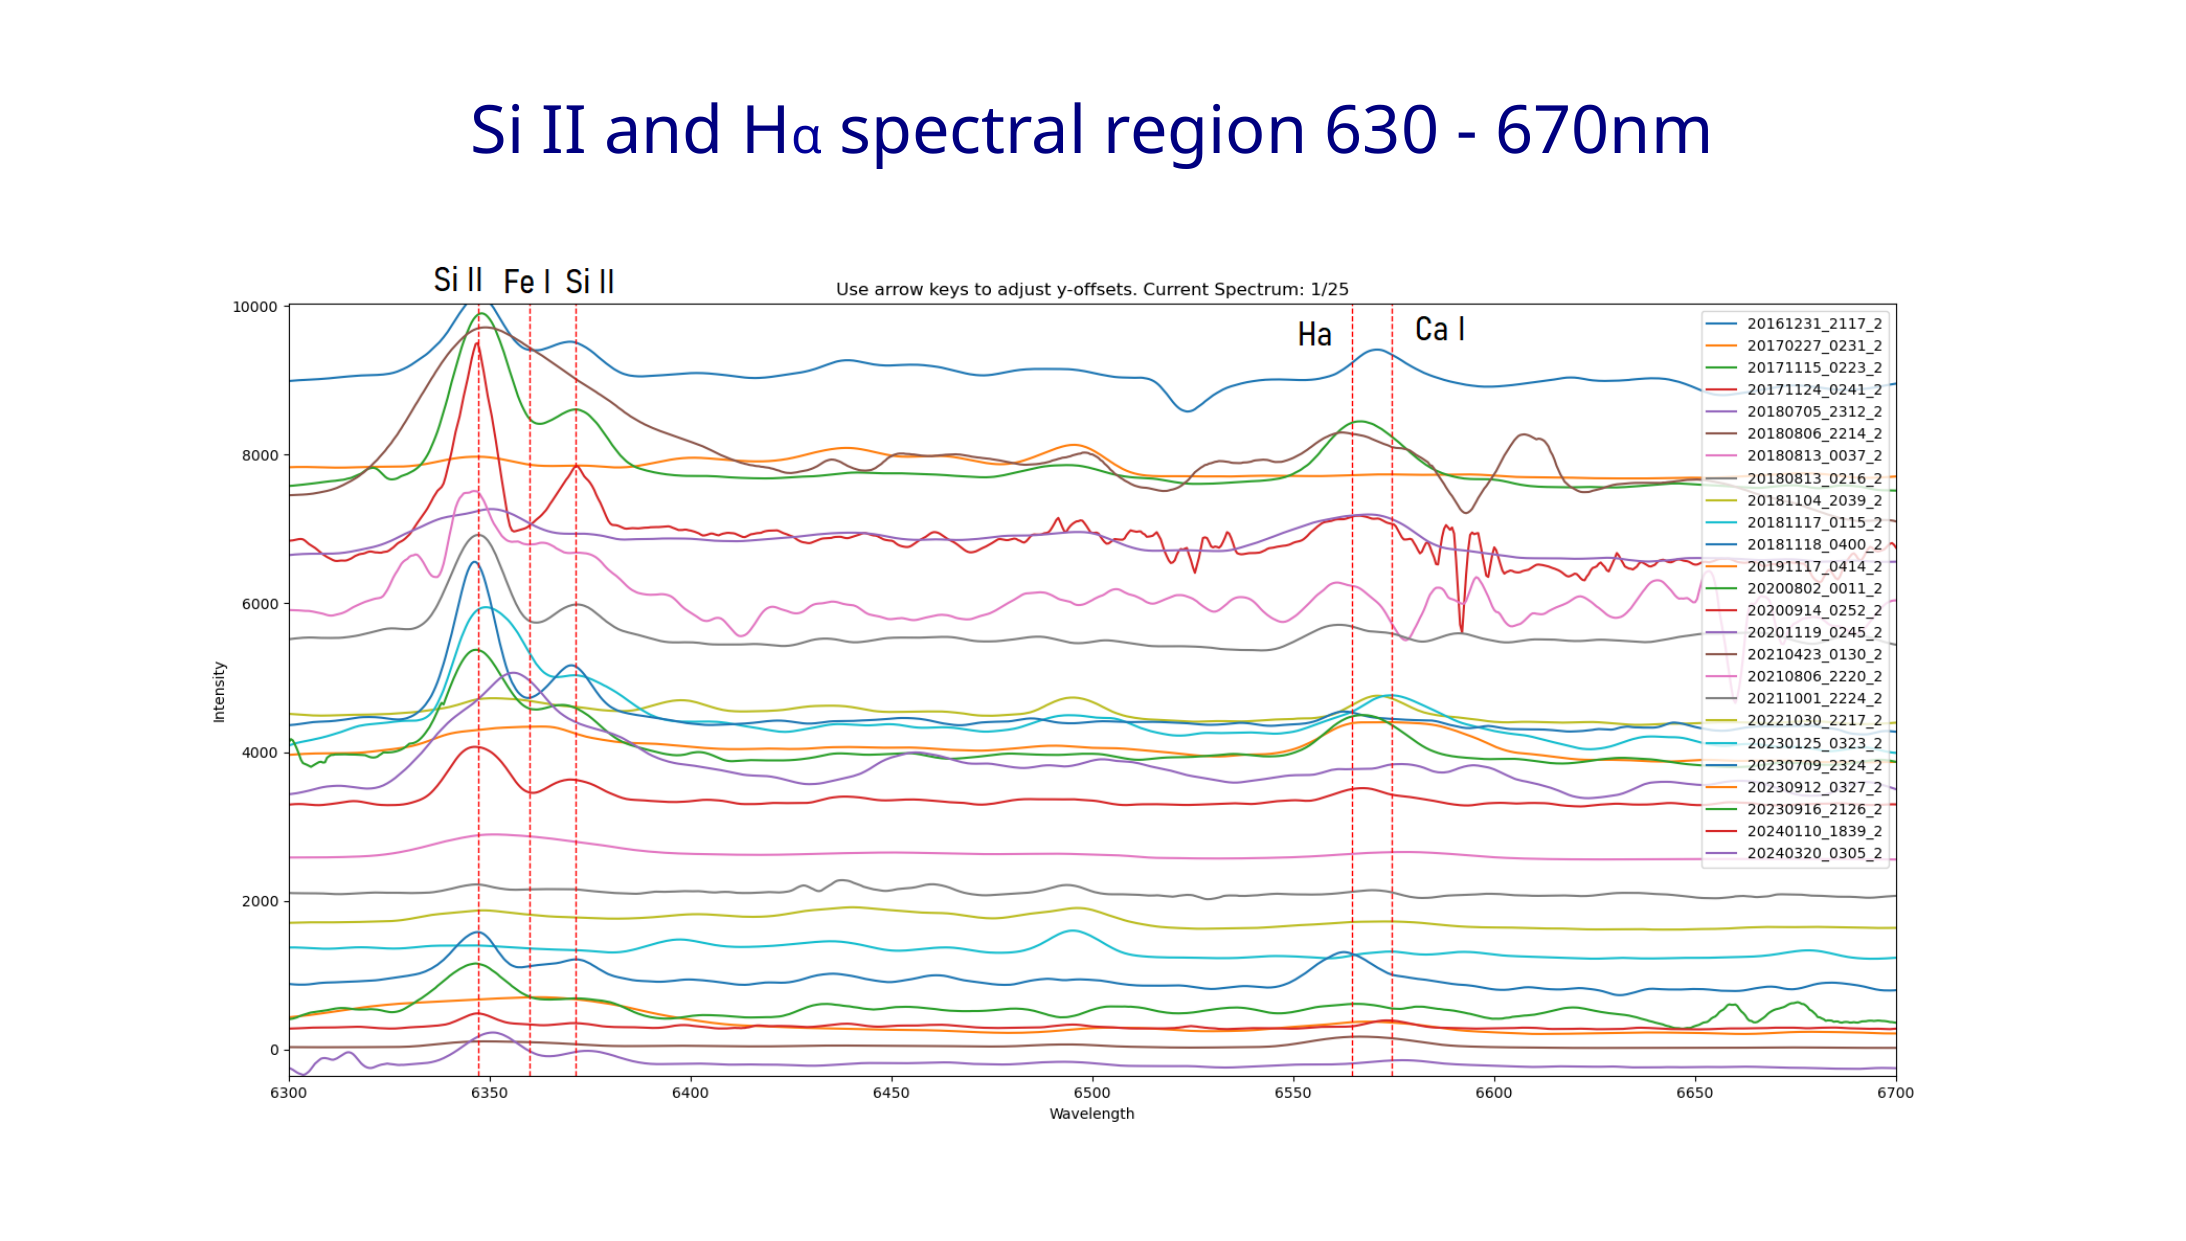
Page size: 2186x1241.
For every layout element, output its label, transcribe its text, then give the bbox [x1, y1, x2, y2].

title Si II and Hα spectral region 630 - 670nm [109, 49, 2076, 177]
picture [88, 177, 2097, 1235]
